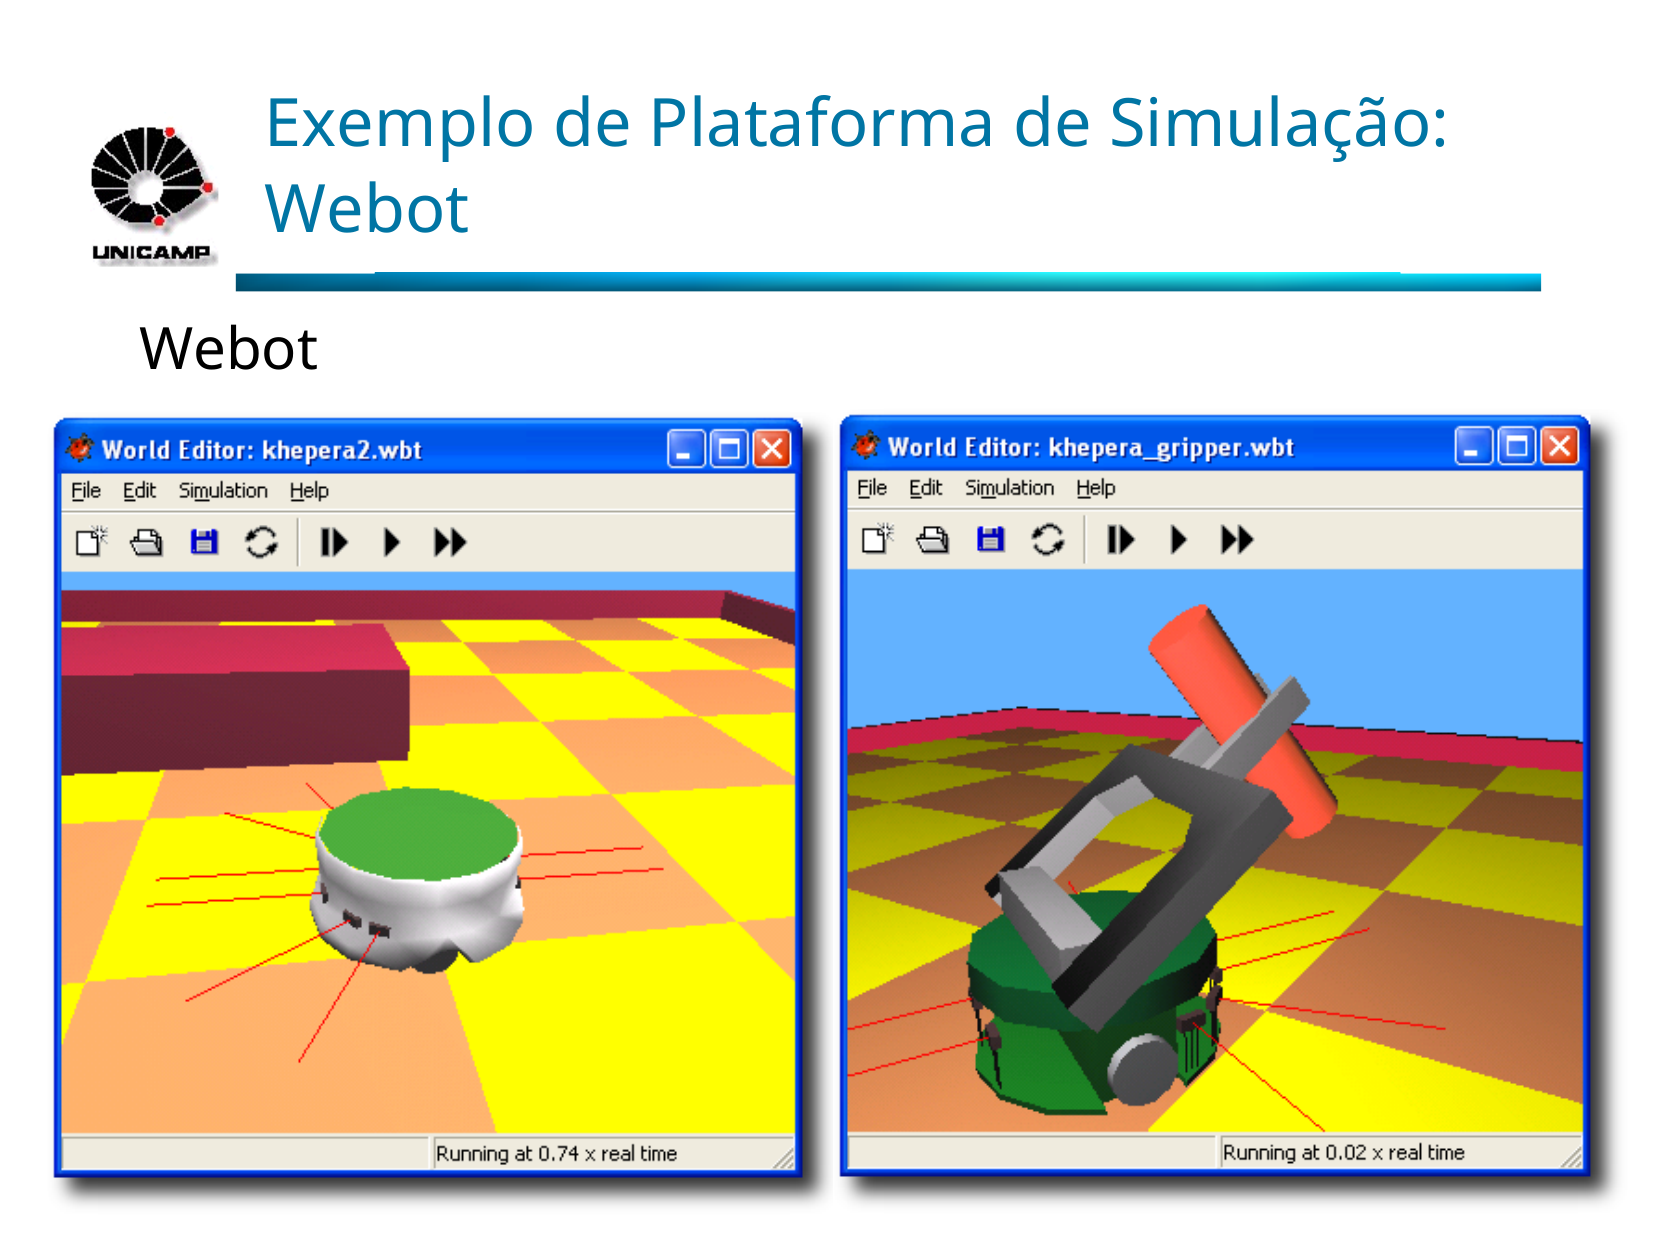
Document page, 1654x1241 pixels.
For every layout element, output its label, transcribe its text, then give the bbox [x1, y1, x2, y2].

title Exemplo de Plataforma de Simulação: Webot [257, 41, 1581, 248]
picture [125, 272, 1654, 295]
picture [47, 408, 1628, 1215]
list Webot [82, 340, 1562, 411]
